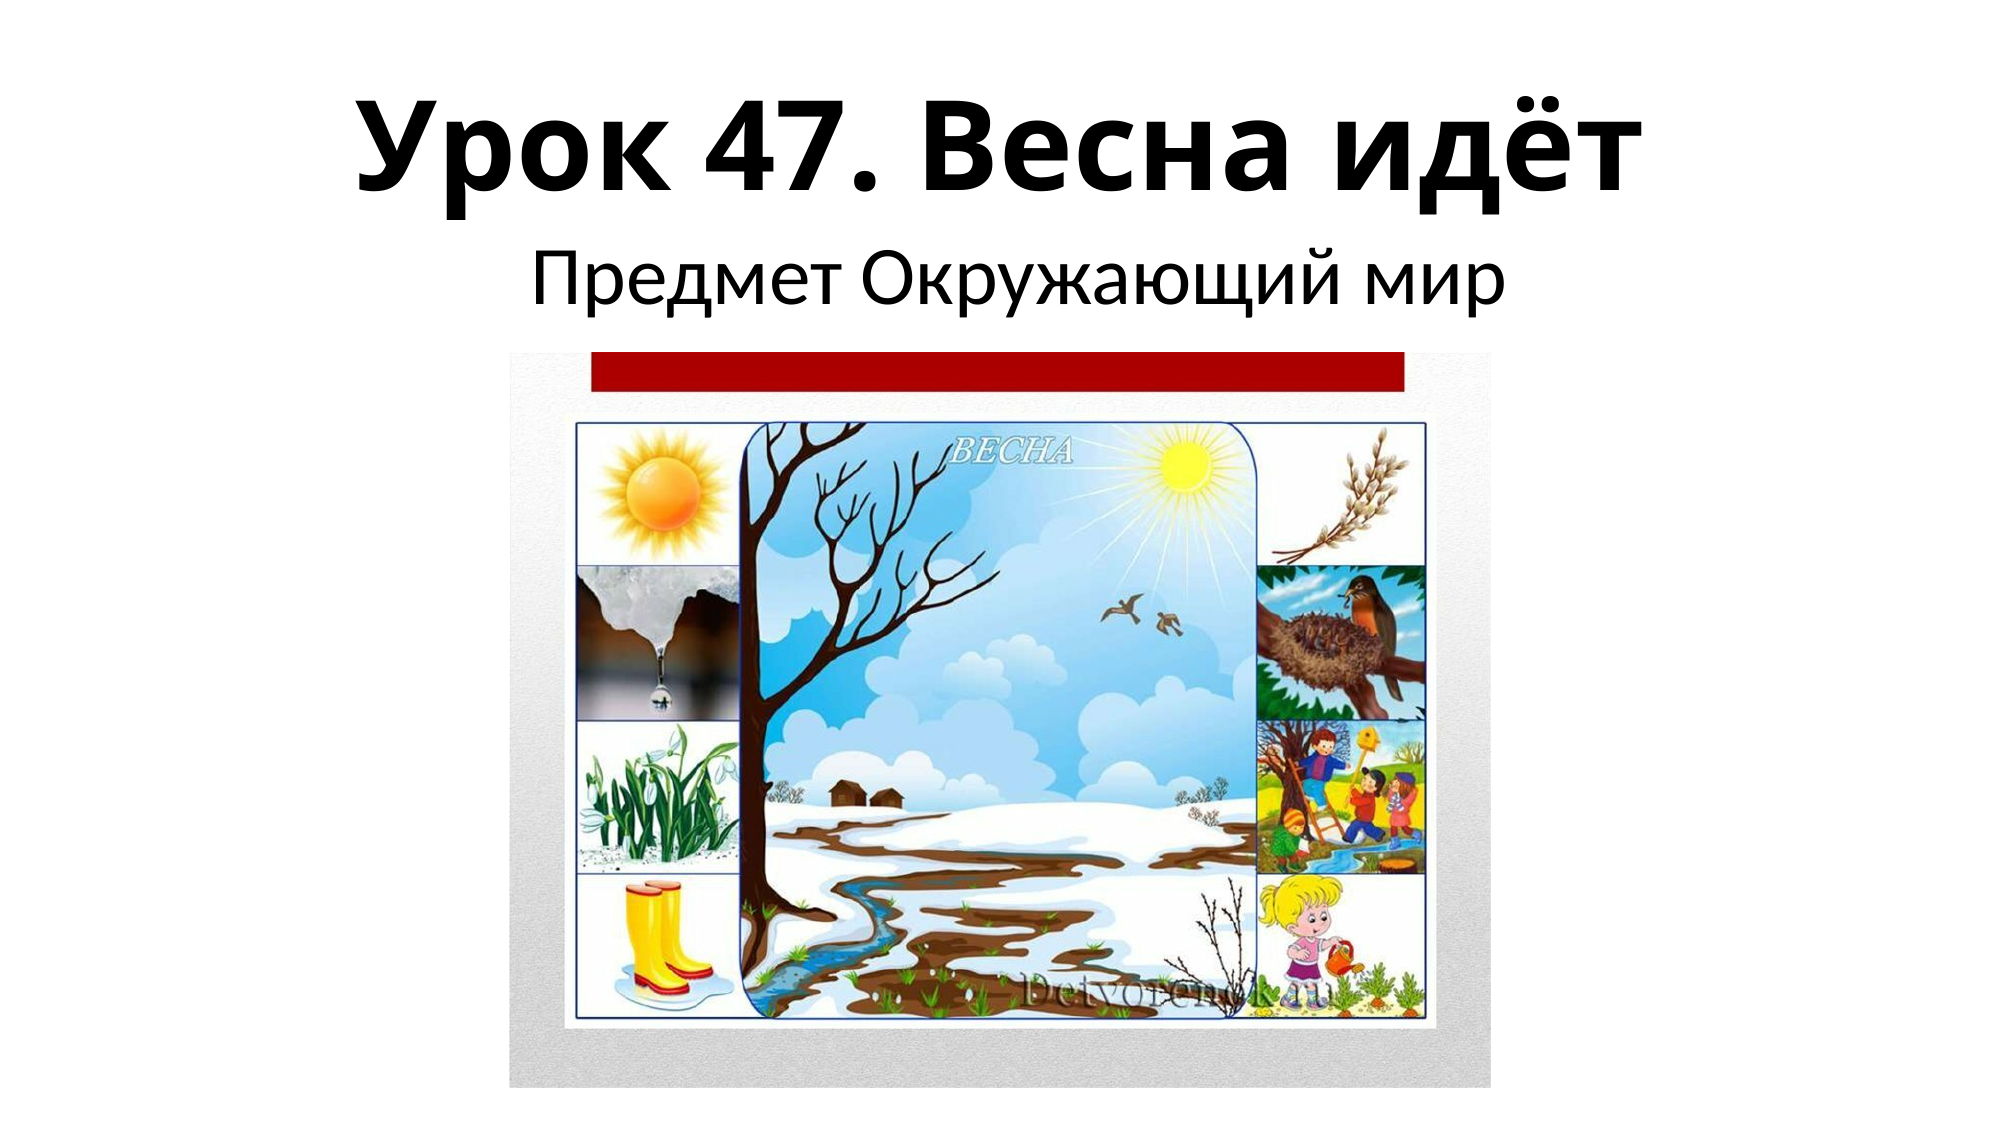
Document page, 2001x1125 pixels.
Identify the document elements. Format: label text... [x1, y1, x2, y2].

picture [509, 352, 1491, 1088]
title Урок 47. Весна идёт [249, 62, 1750, 225]
subtitle Предмет Окружающий мир [269, 224, 1770, 353]
